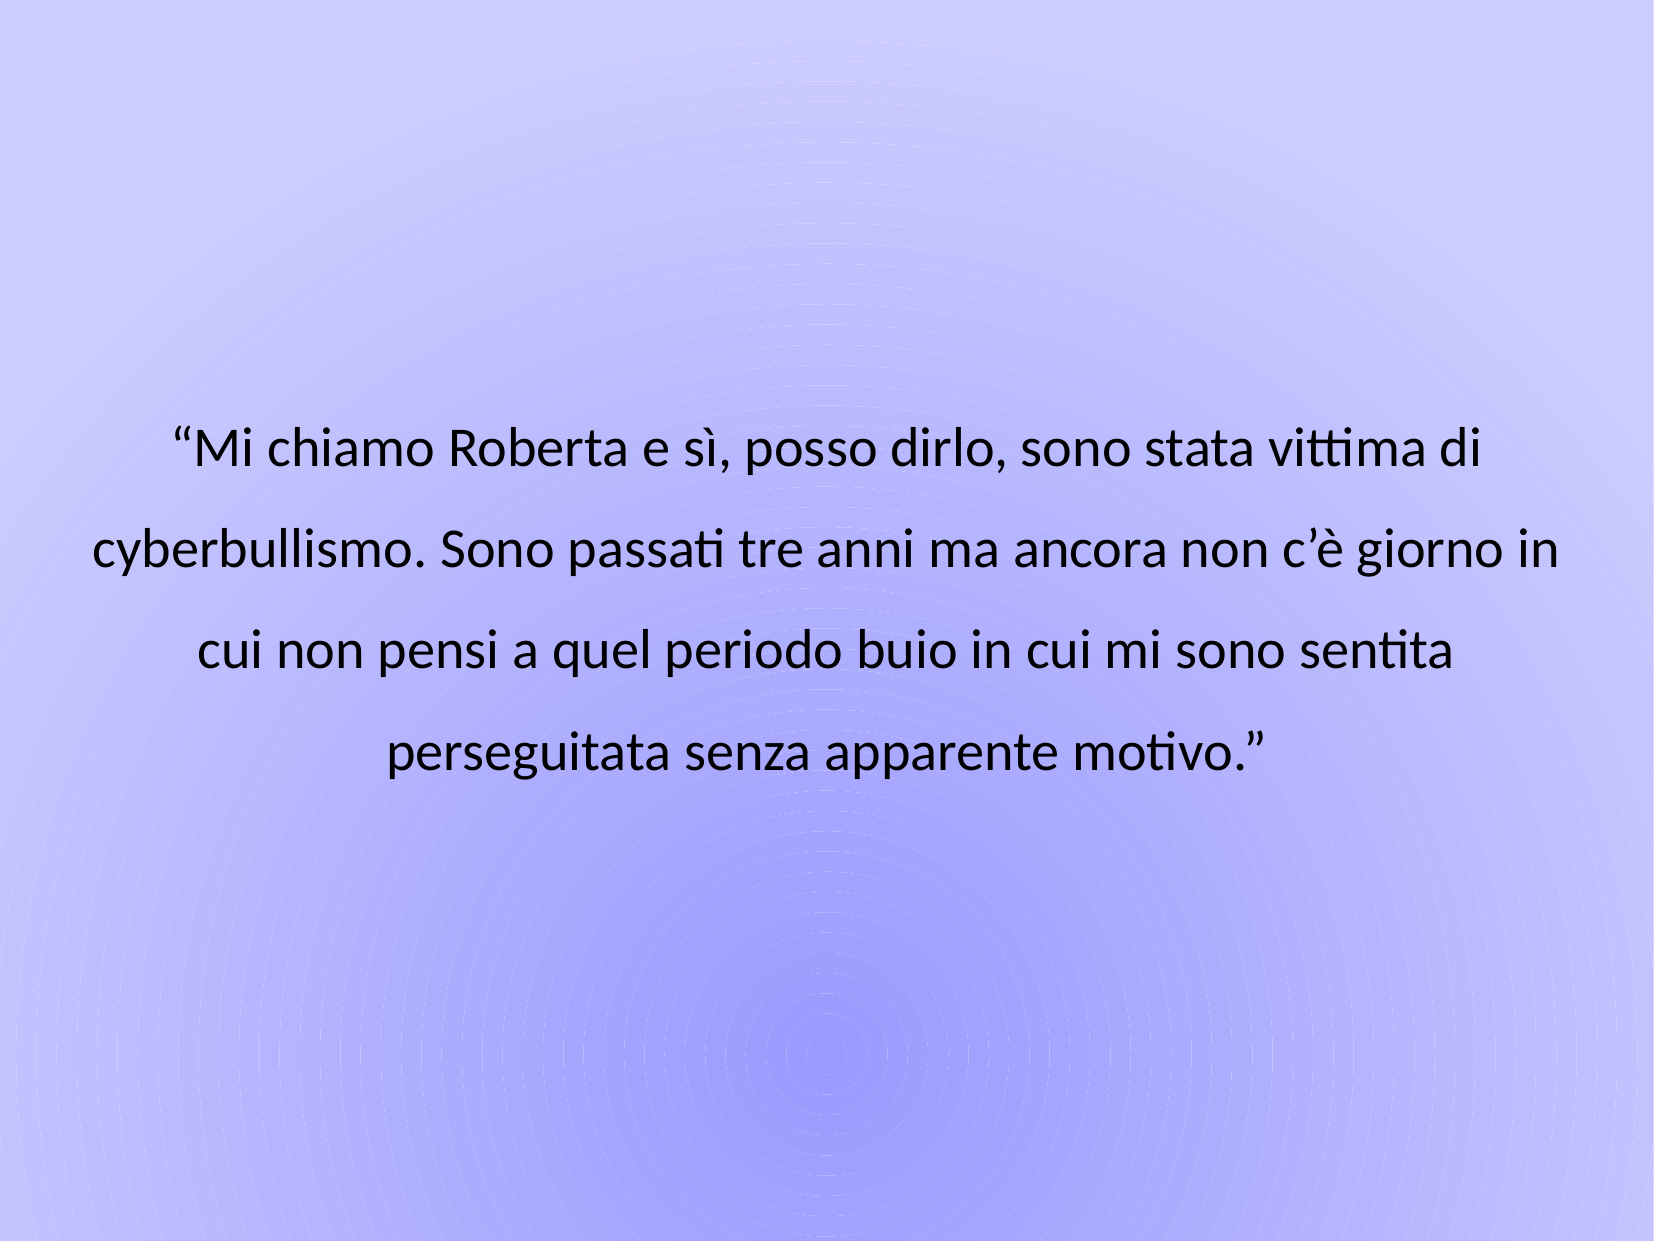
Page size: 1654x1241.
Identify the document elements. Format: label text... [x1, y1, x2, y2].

subtitle “Mi chiamo Roberta e sì, posso dirlo, sono stata vittima di cyberbullismo. Sono passati tre anni ma ancora non c’è giorno in cui non pensi a quel periodo buio in cui mi sono sentita perseguitata senza apparente motivo.” [82, 49, 1571, 1109]
